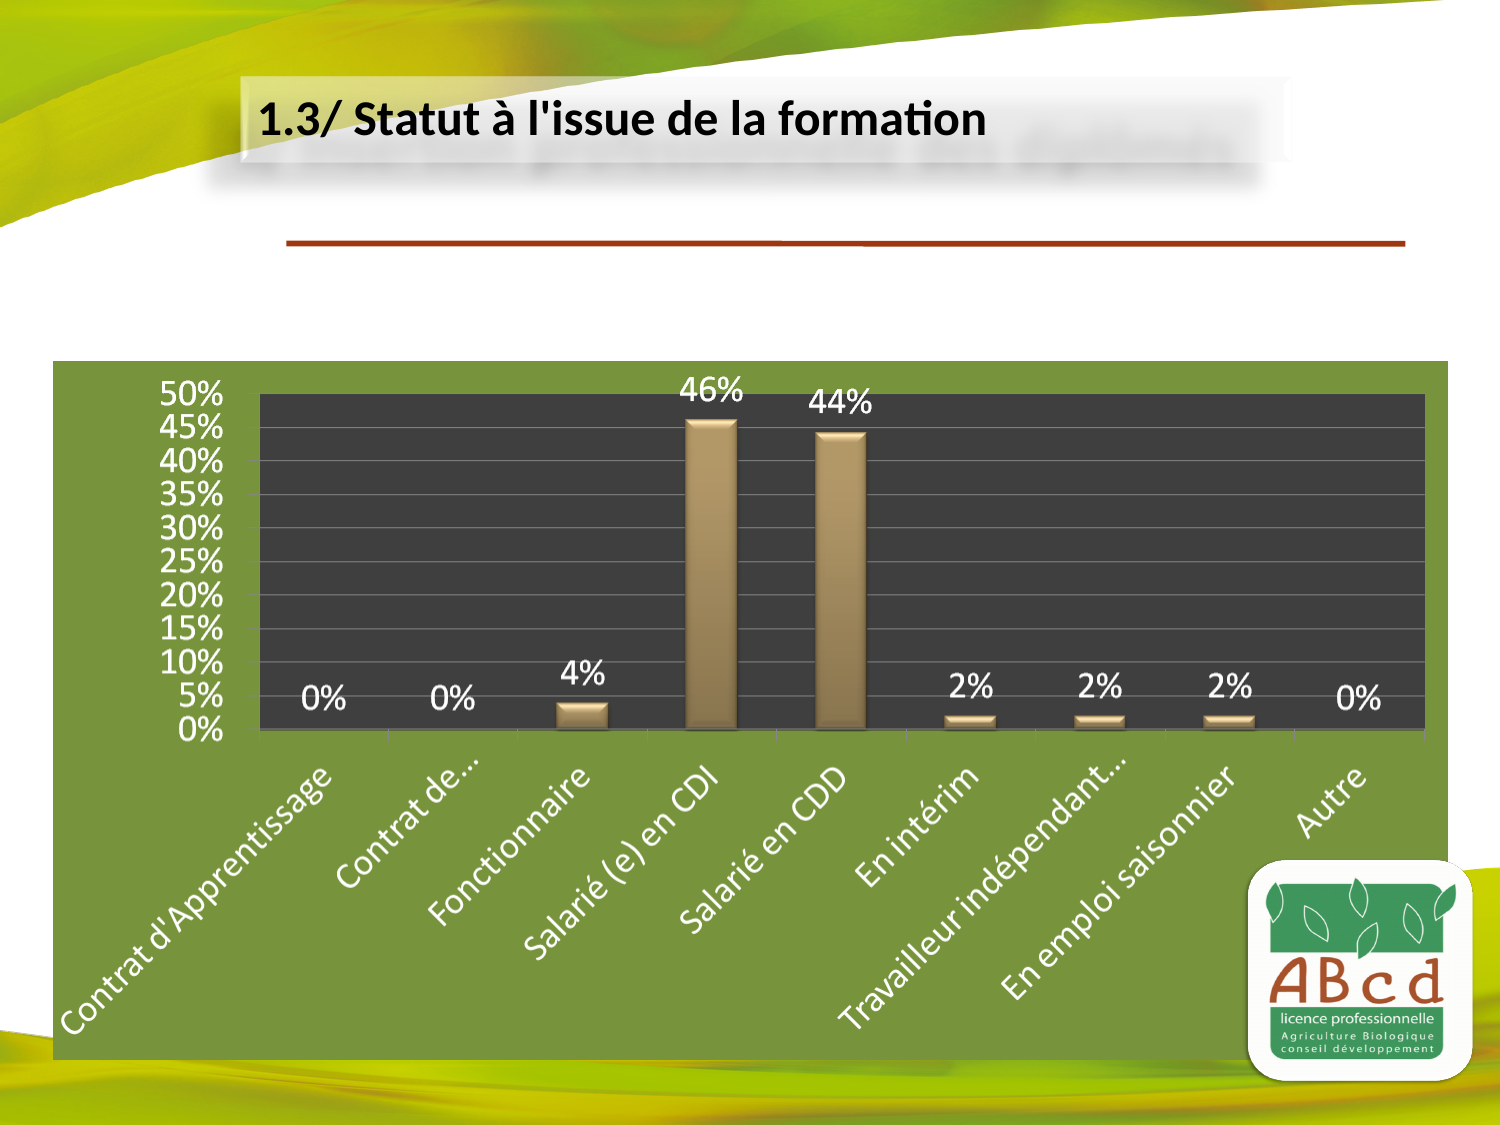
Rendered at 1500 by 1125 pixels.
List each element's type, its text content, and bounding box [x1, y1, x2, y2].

picture [15, 360, 1500, 1125]
text_box 1.3/ Statut à l'issue de la formation [242, 78, 1293, 154]
picture [172, 67, 1296, 215]
